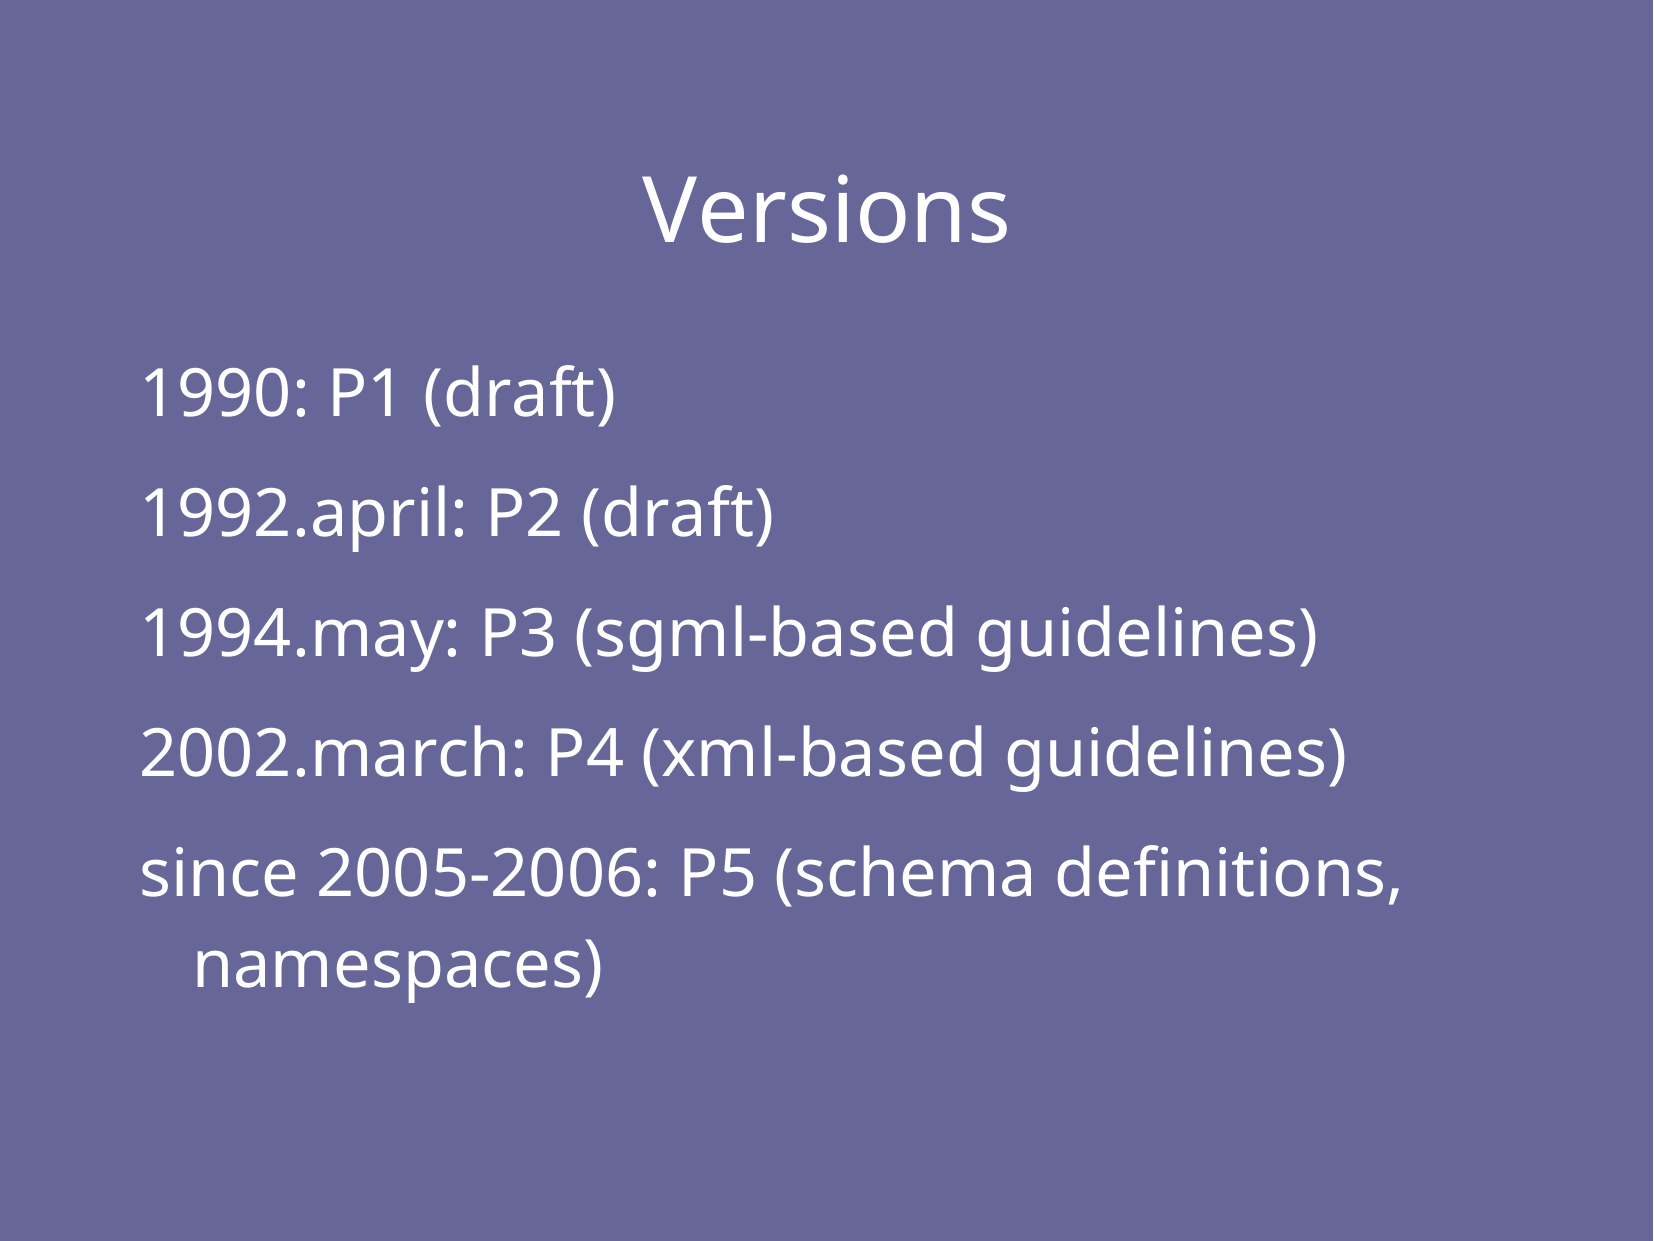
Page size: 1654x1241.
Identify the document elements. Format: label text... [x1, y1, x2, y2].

list 1990: P1 (draft) 1992.april: P2 (draft) 1994.may: P3 (sgml-based guidelines) 2002.march: P4 (xml-based guidelines) since 2005-2006: P5 (schema definitions, namespaces) [121, 344, 1534, 1127]
title Versions [121, 102, 1534, 311]
